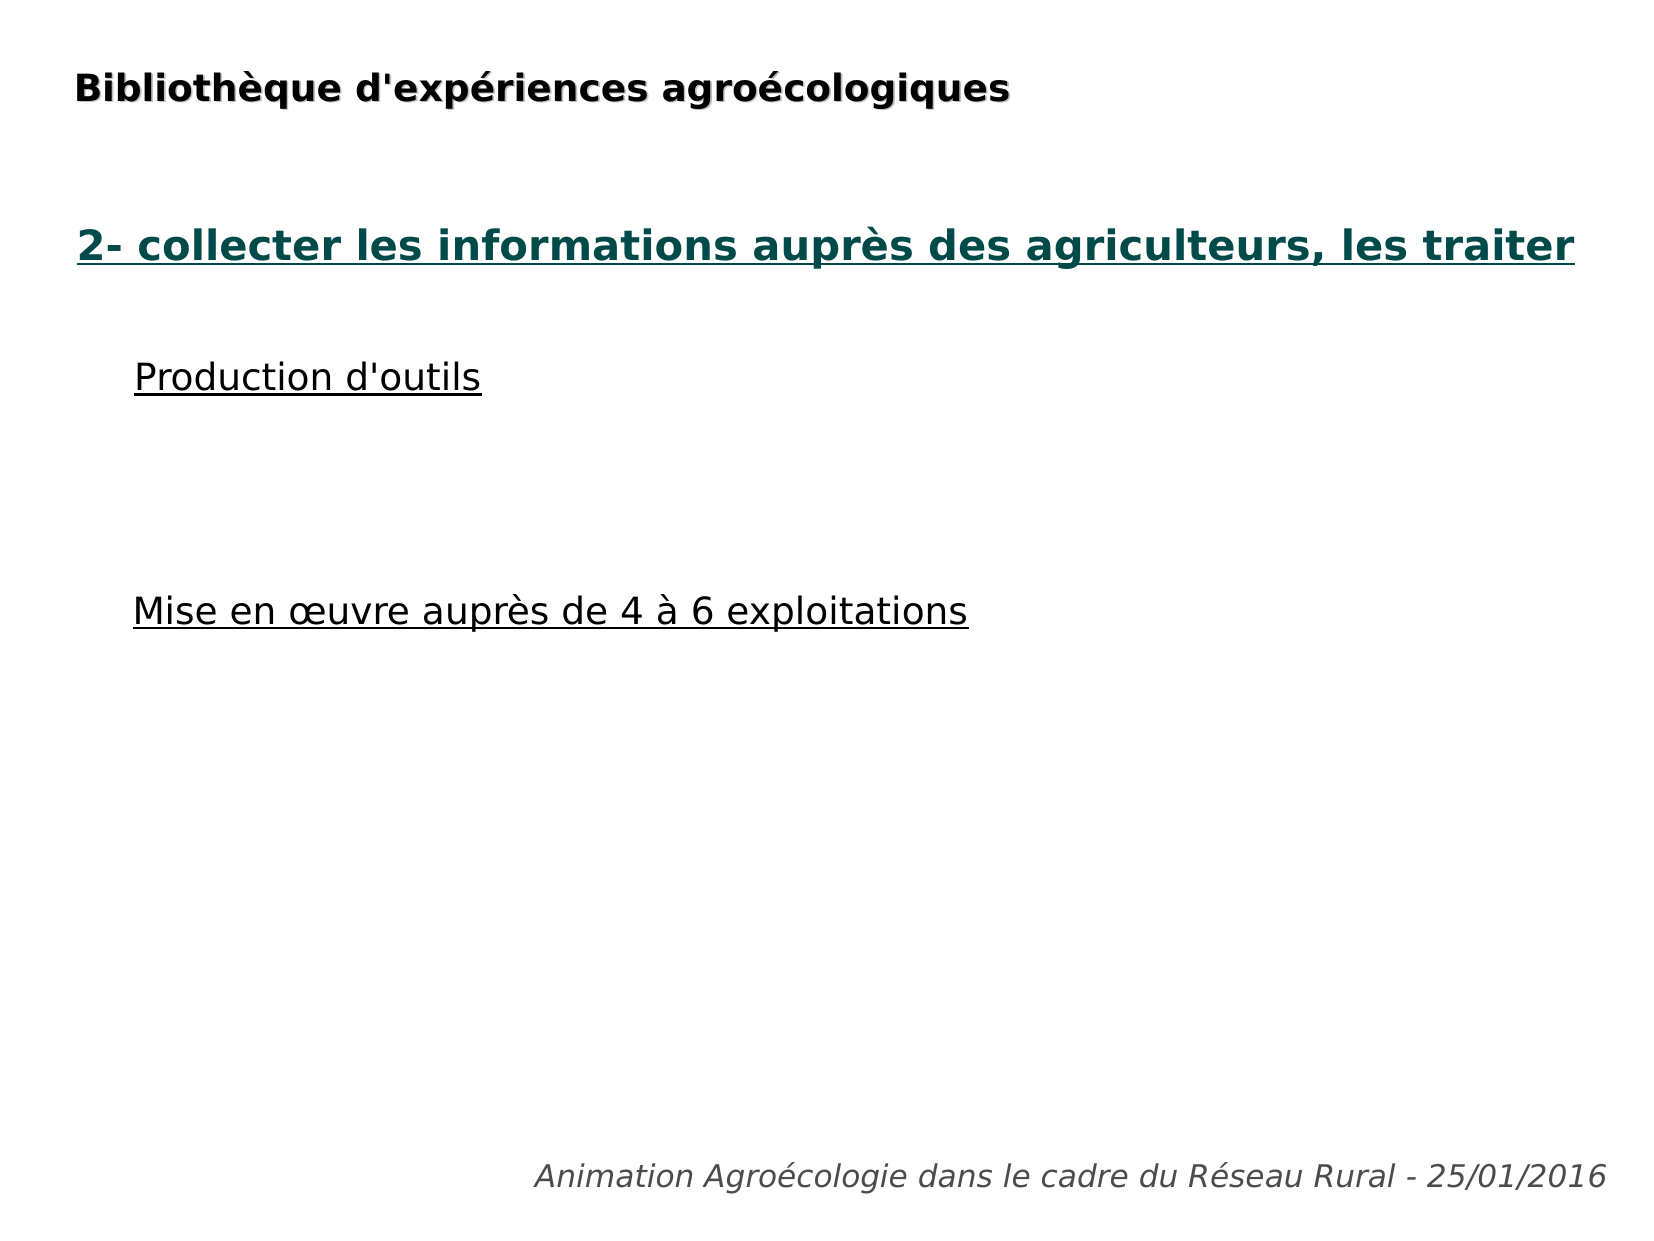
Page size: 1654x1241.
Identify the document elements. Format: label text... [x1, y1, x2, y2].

text_box Mise en œuvre auprès de 4 à 6 exploitations [117, 582, 1633, 696]
text_box Animation Agroécologie dans le cadre du Réseau Rural - 25/01/2016 [59, 1151, 1625, 1211]
text_box Bibliothèque d'expériences agroécologiques [59, 59, 1069, 119]
text_box 2- collecter les informations auprès des agriculteurs, les traiter [61, 214, 1599, 280]
text_box Production d'outils [119, 348, 1635, 463]
